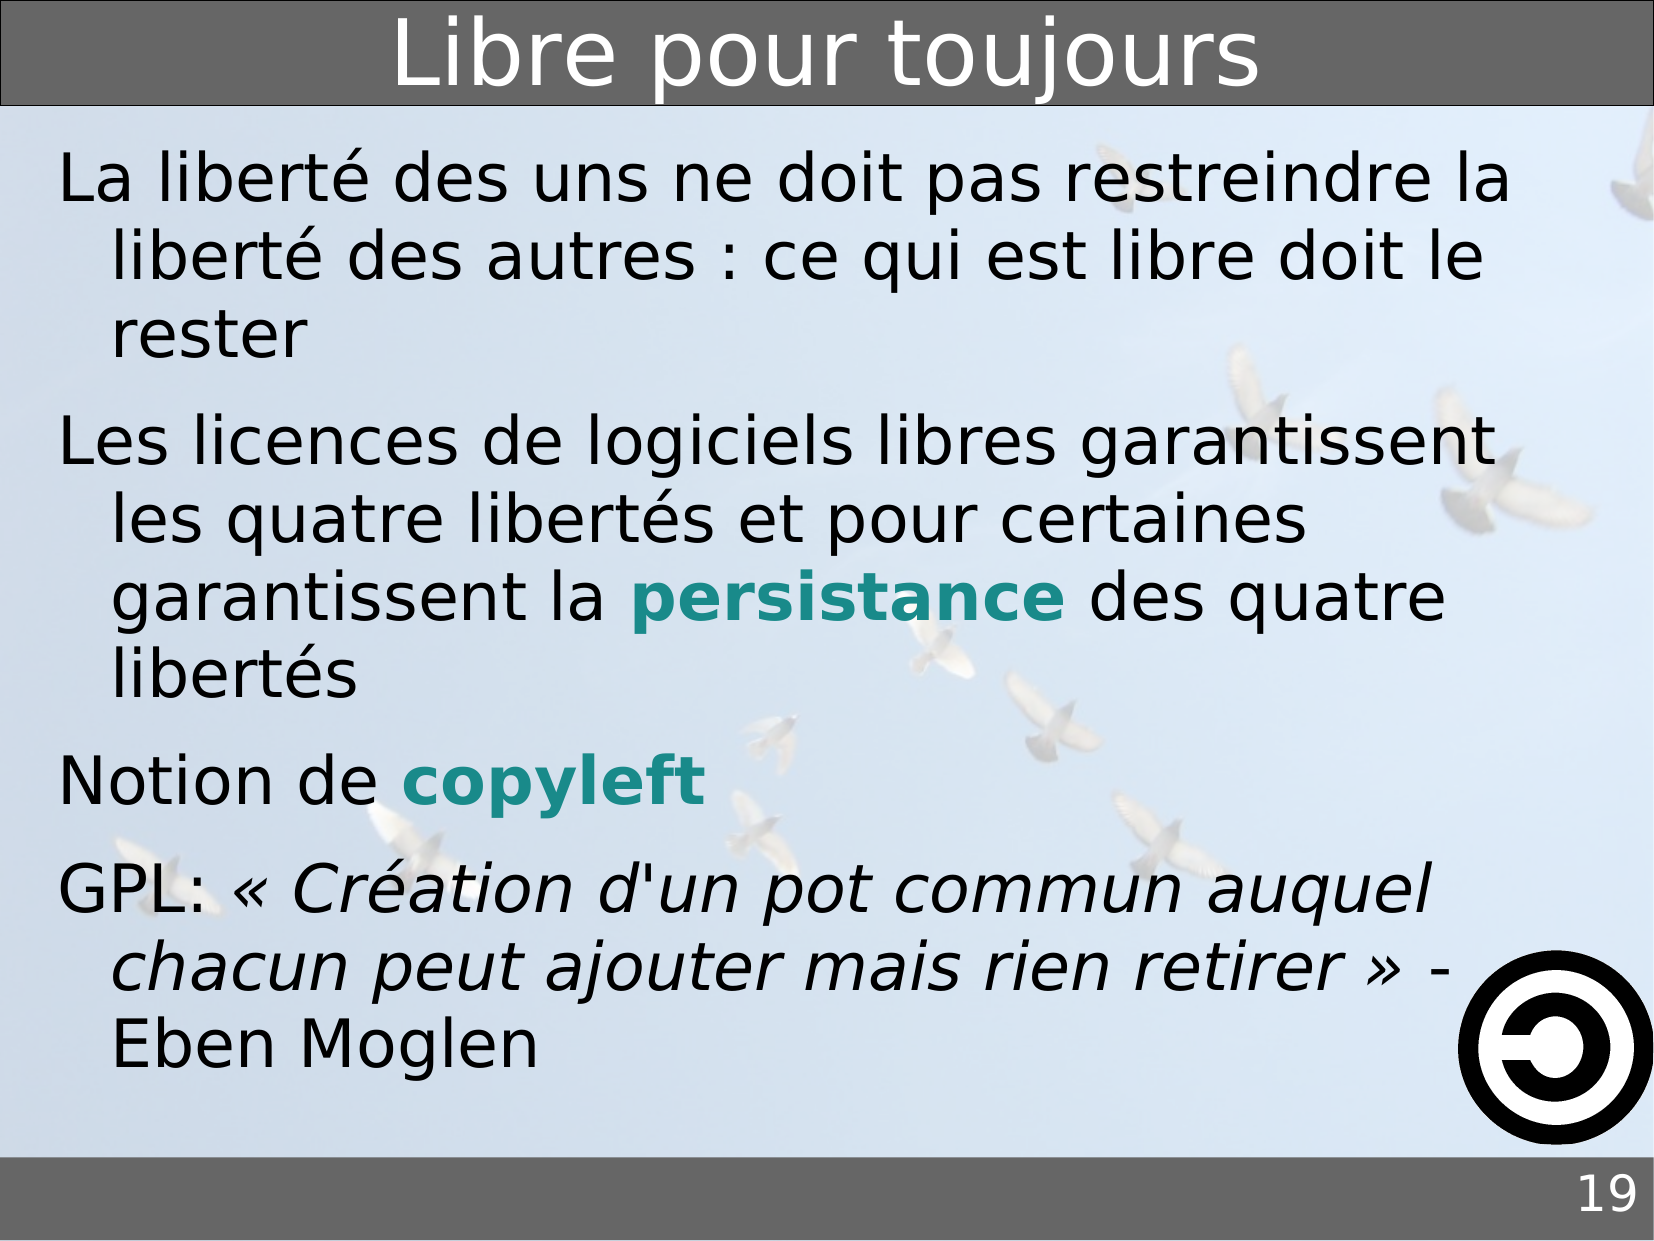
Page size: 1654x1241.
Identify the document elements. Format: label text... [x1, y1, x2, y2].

title Libre pour toujours [0, 0, 1654, 108]
picture [1458, 950, 1654, 1145]
list La liberté des uns ne doit pas restreindre la liberté des autres : ce qui est libre doit le rester Les licences de logiciels libres garantissent les quatre libertés et pour certaines garantissent la persistance des quatre libertés Notion de copyleft GPL: « Création d'un pot commun auquel chacun peut ajouter mais rien retirer » - Eben Moglen [39, 139, 1609, 1112]
